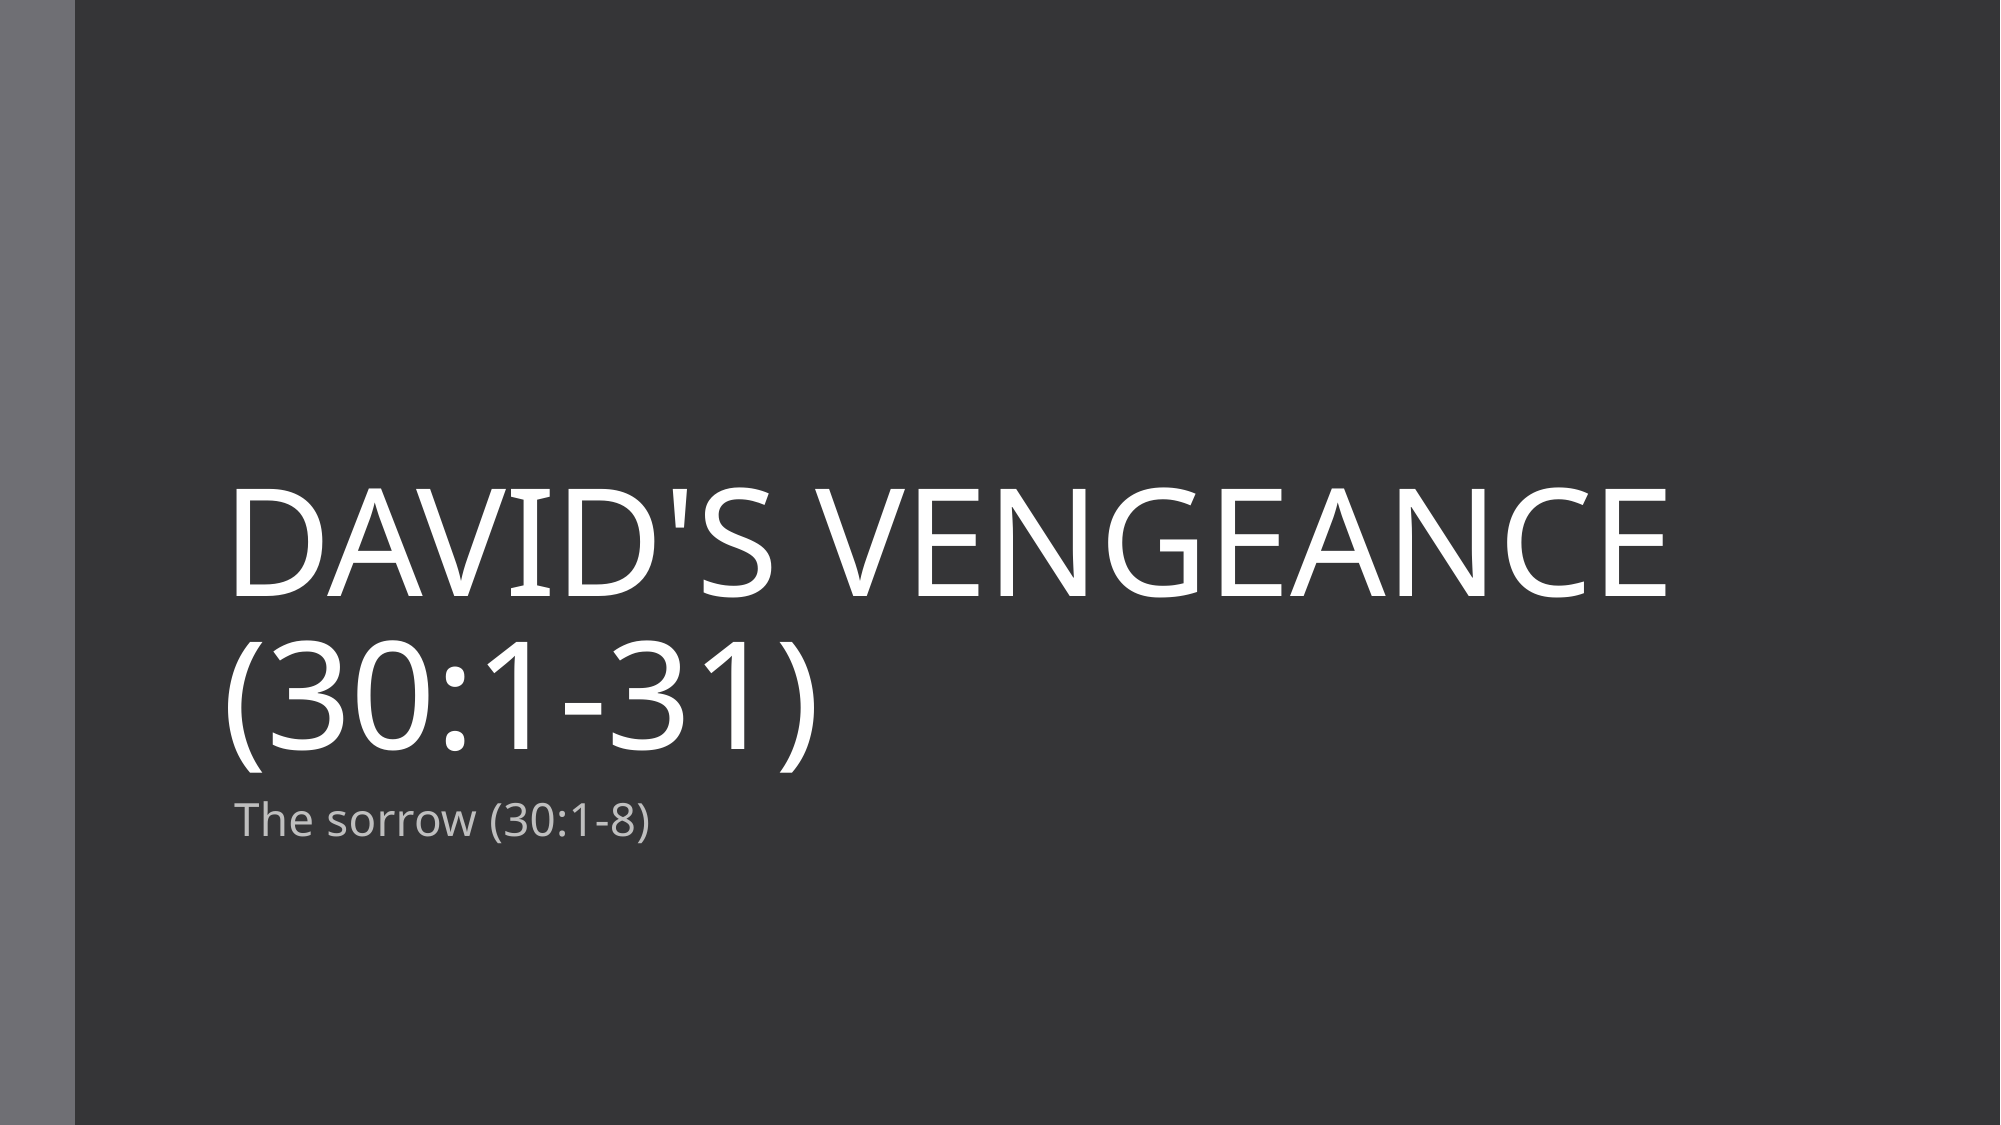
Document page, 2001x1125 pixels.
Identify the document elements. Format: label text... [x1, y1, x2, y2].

subtitle The sorrow (30:1-8) [206, 787, 1752, 1066]
title DAVID'S VENGEANCE (30:1-31) [206, 124, 1752, 787]
